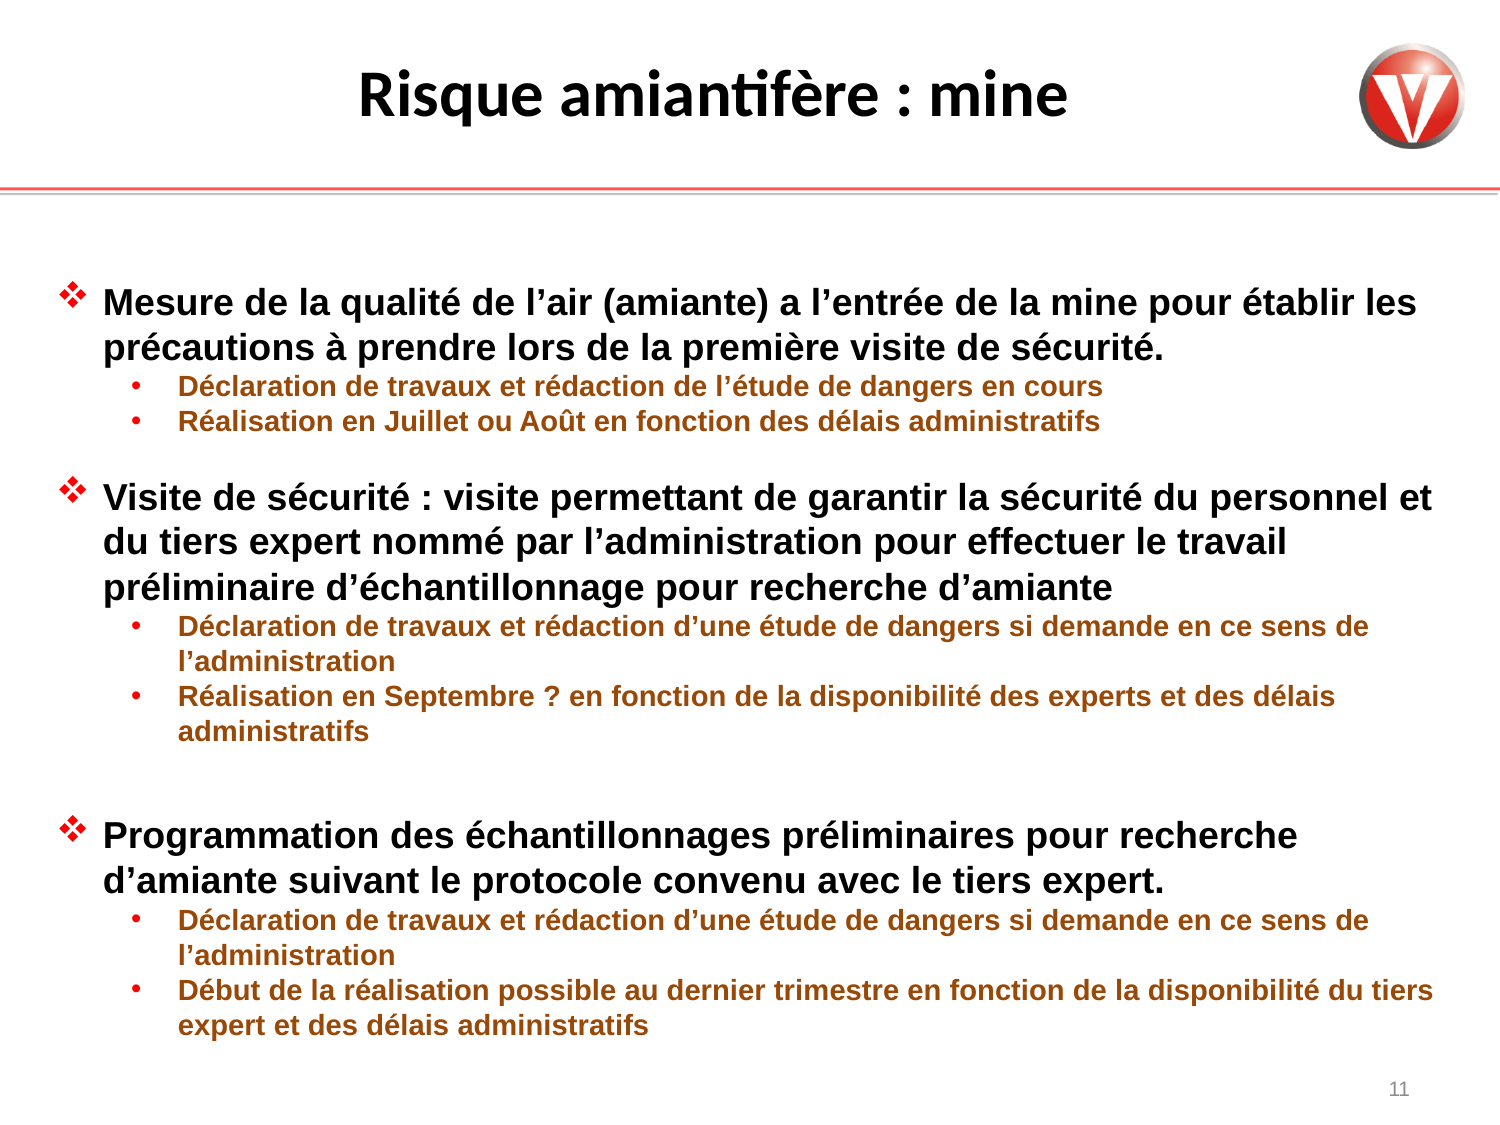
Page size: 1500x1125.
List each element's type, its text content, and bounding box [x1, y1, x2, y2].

text_box Mesure de la qualité de l’air (amiante) a l’entrée de la mine pour établir les précautions à prendre lors de la première visite de sécurité. Déclaration de travaux et rédaction de l’étude de dangers en cours Réalisation en Juillet ou Août en fonction des délais administratifs Visite de sécurité : visite permettant de garantir la sécurité du personnel et du tiers expert nommé par l’administration pour effectuer le travail préliminaire d’échantillonnage pour recherche d’amiante Déclaration de travaux et rédaction d’une étude de dangers si demande en ce sens de l’administration Réalisation en Septembre ? en fonction de la disponibilité des experts et des délais administratifs Programmation des échantillonnages préliminaires pour recherche d’amiante suivant le protocole convenu avec le tiers expert. Déclaration de travaux et rédaction d’une étude de dangers si demande en ce sens de l’administration Début de la réalisation possible au dernier trimestre en fonction de la disponibilité du tiers expert et des délais administratifs [41, 225, 1459, 1119]
text_box Risque amiantifère : mine [76, 30, 1352, 149]
picture [1359, 43, 1465, 149]
slide_number <numéro> [1074, 1058, 1425, 1119]
